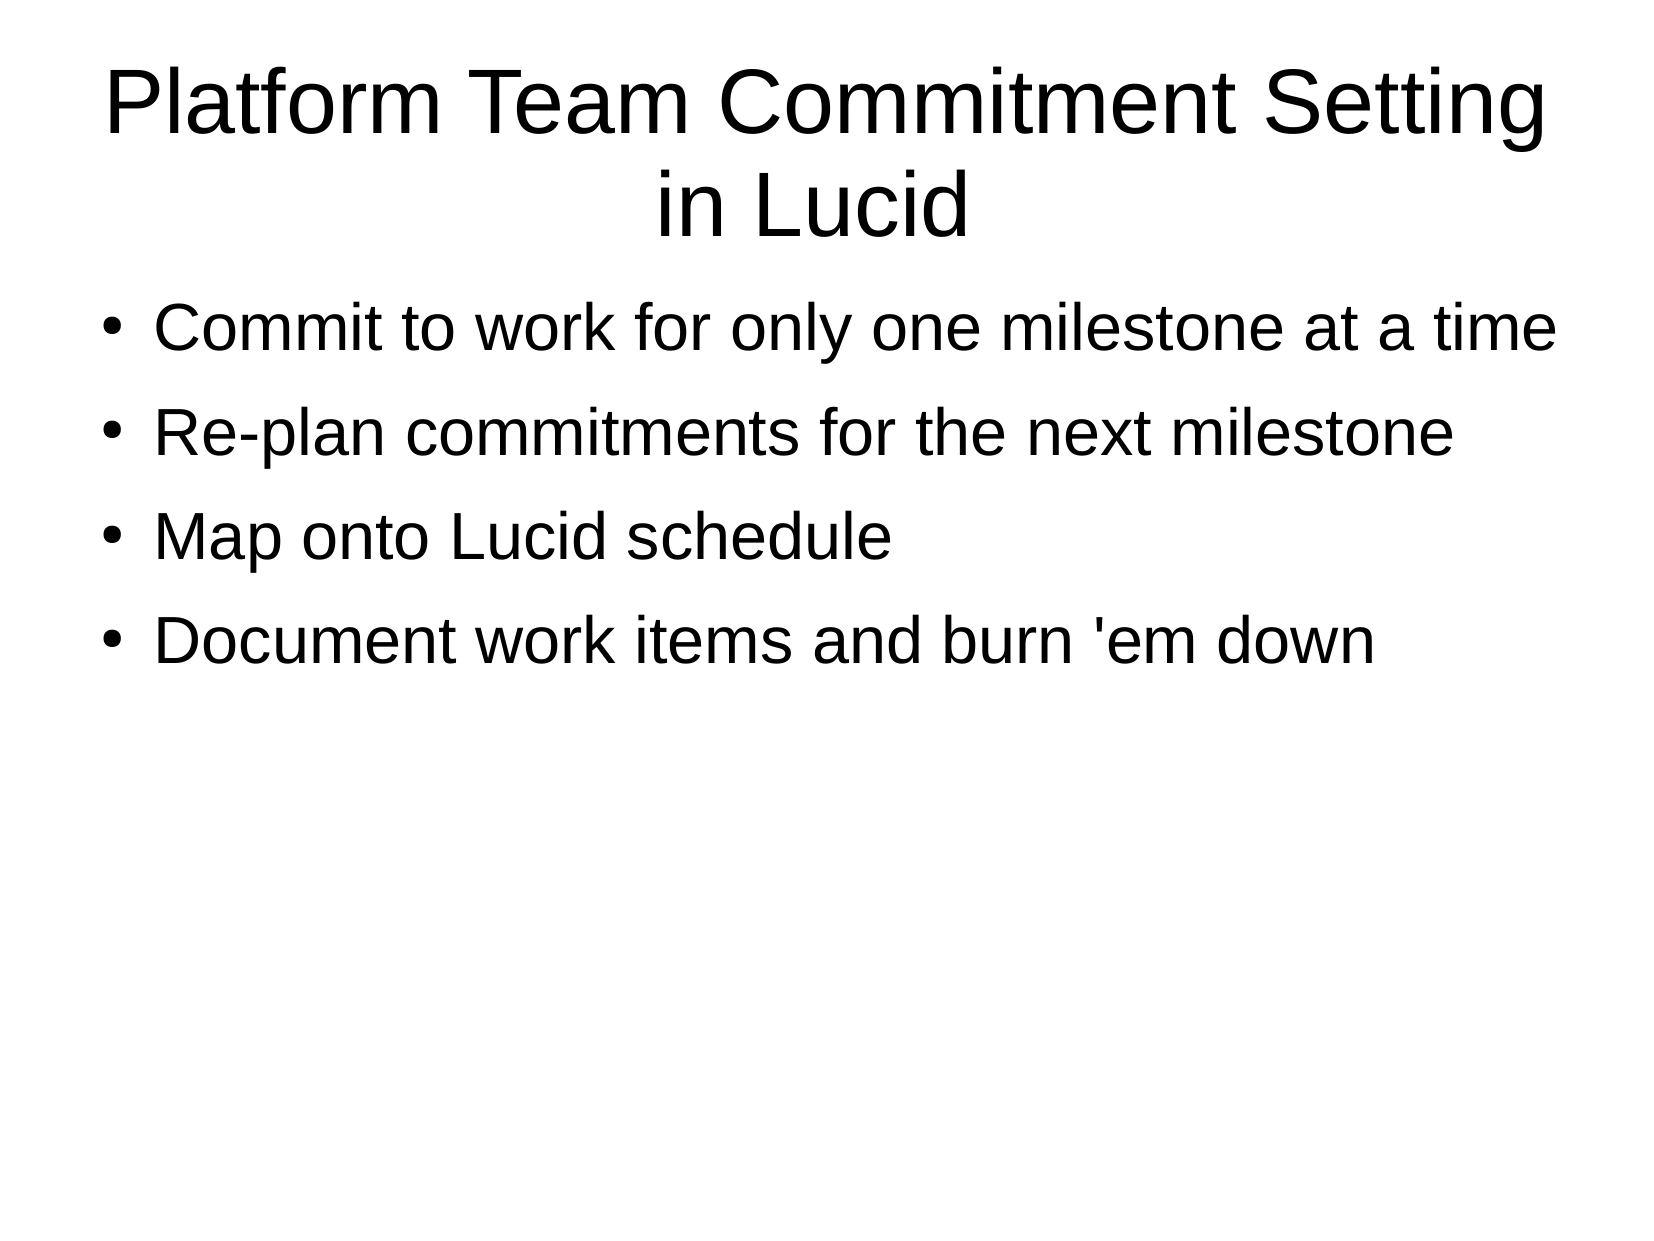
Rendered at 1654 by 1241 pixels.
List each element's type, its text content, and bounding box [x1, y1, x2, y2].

title Platform Team Commitment Setting in Lucid [82, 50, 1571, 256]
list Commit to work for only one milestone at a time Re-plan commitments for the next milestone Map onto Lucid schedule Document work items and burn 'em down [82, 290, 1571, 1109]
